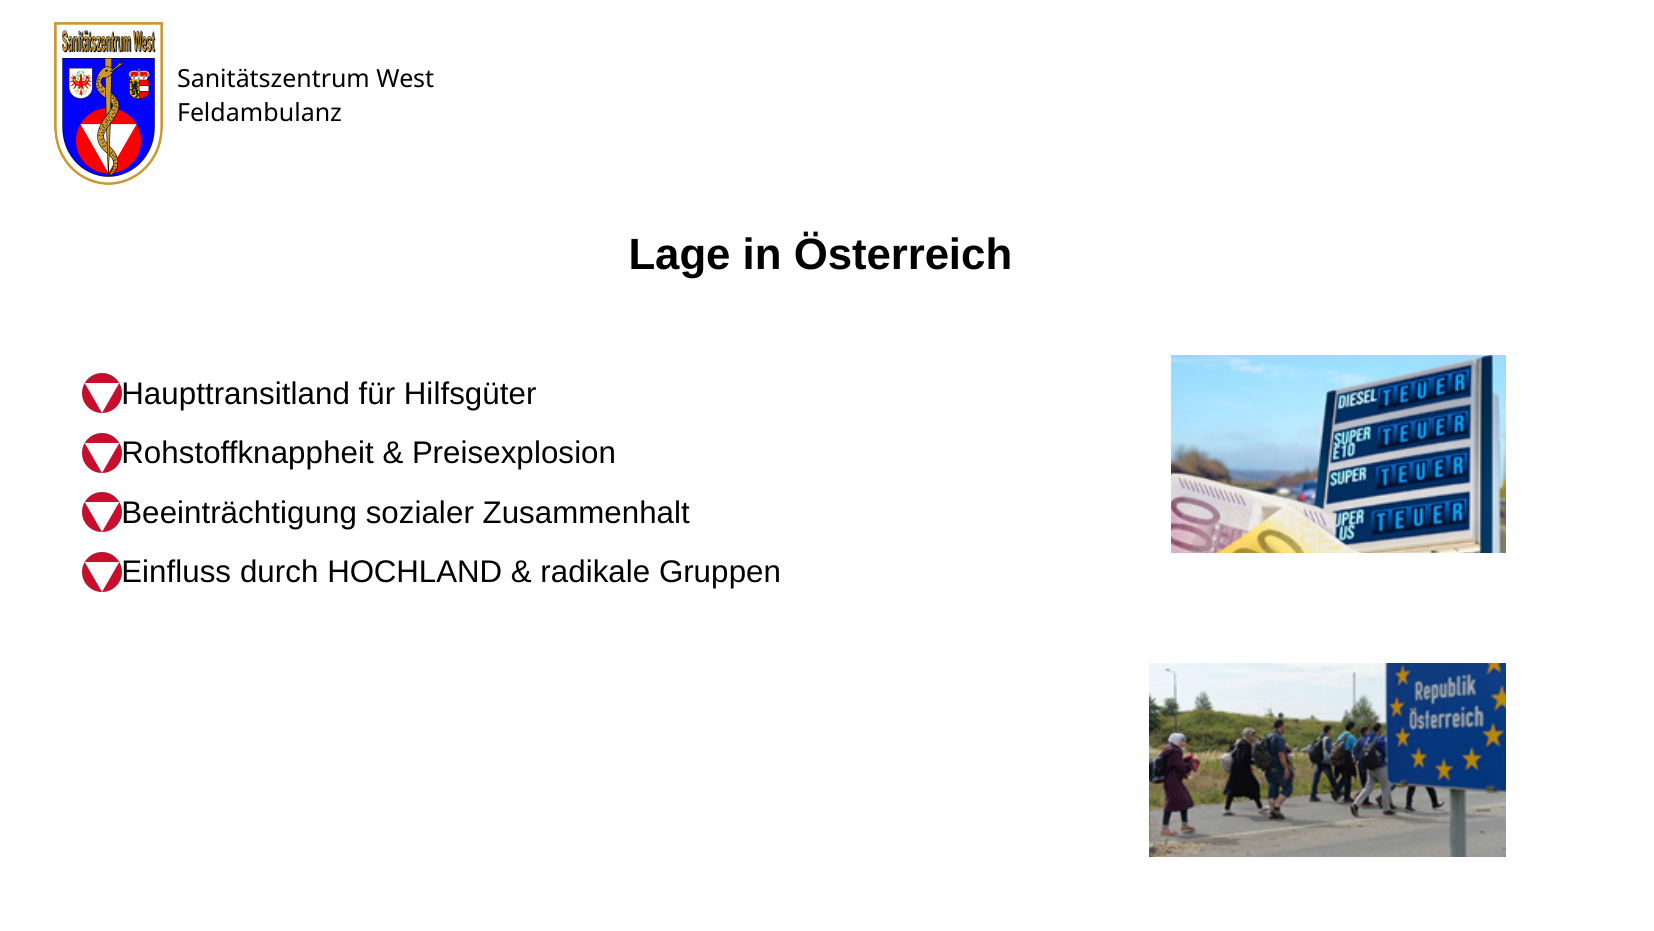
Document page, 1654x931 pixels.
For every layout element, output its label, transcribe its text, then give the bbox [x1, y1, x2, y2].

picture [54, 22, 163, 185]
title Lage in Österreich [82, 177, 1571, 333]
picture [1148, 662, 1506, 857]
list Haupttransitland für Hilfsgüter Rohstoffknappheit & Preisexplosion Beeinträchtigung sozialer Zusammenhalt Einfluss durch HOCHLAND & radikale Gruppen [82, 375, 1571, 916]
picture [1169, 354, 1506, 553]
